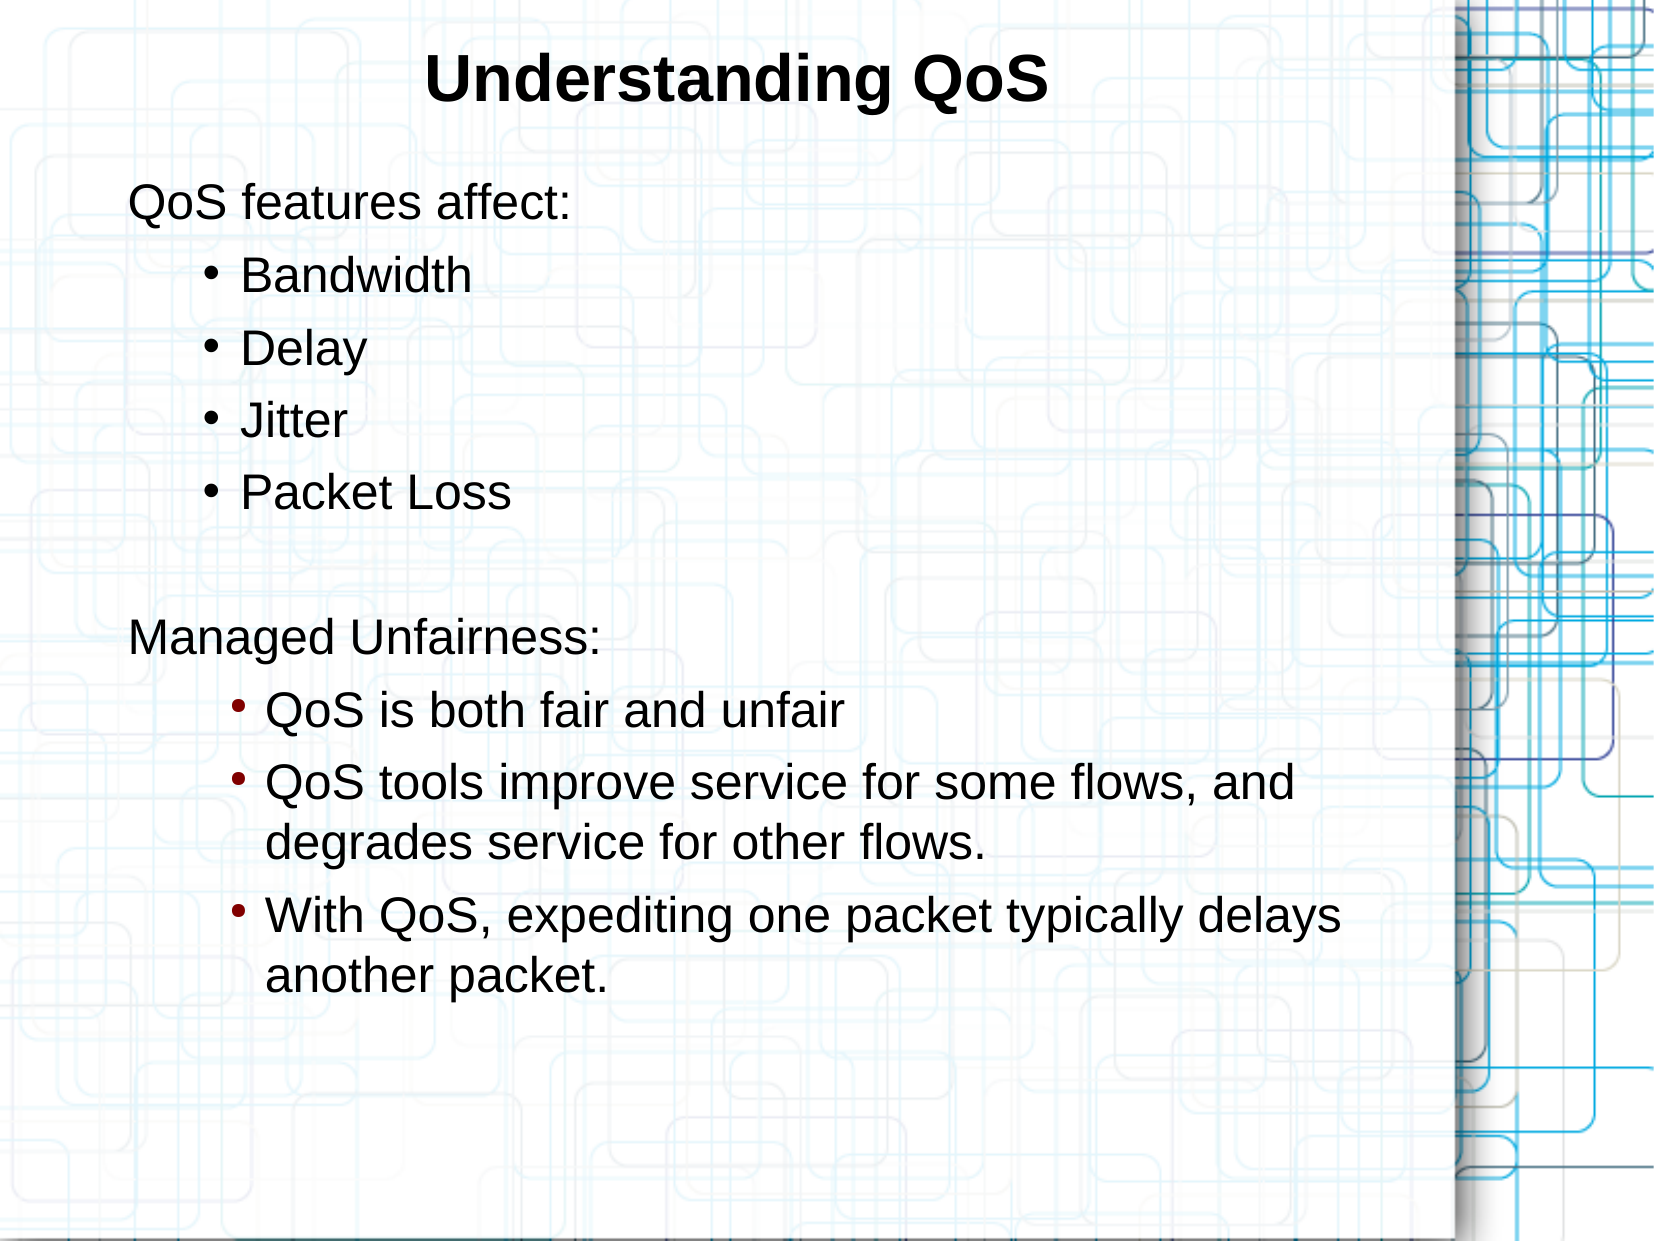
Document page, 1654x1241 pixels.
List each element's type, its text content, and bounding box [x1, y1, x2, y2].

list QoS features affect: Bandwidth Delay Jitter Packet Loss Managed Unfairness: QoS is both fair and unfair QoS tools improve service for some flows, and degrades service for other flows. With QoS, expediting one packet typically delays another packet. [37, 162, 1450, 1010]
picture [0, 0, 1654, 1241]
title Understanding QoS [112, 24, 1363, 126]
